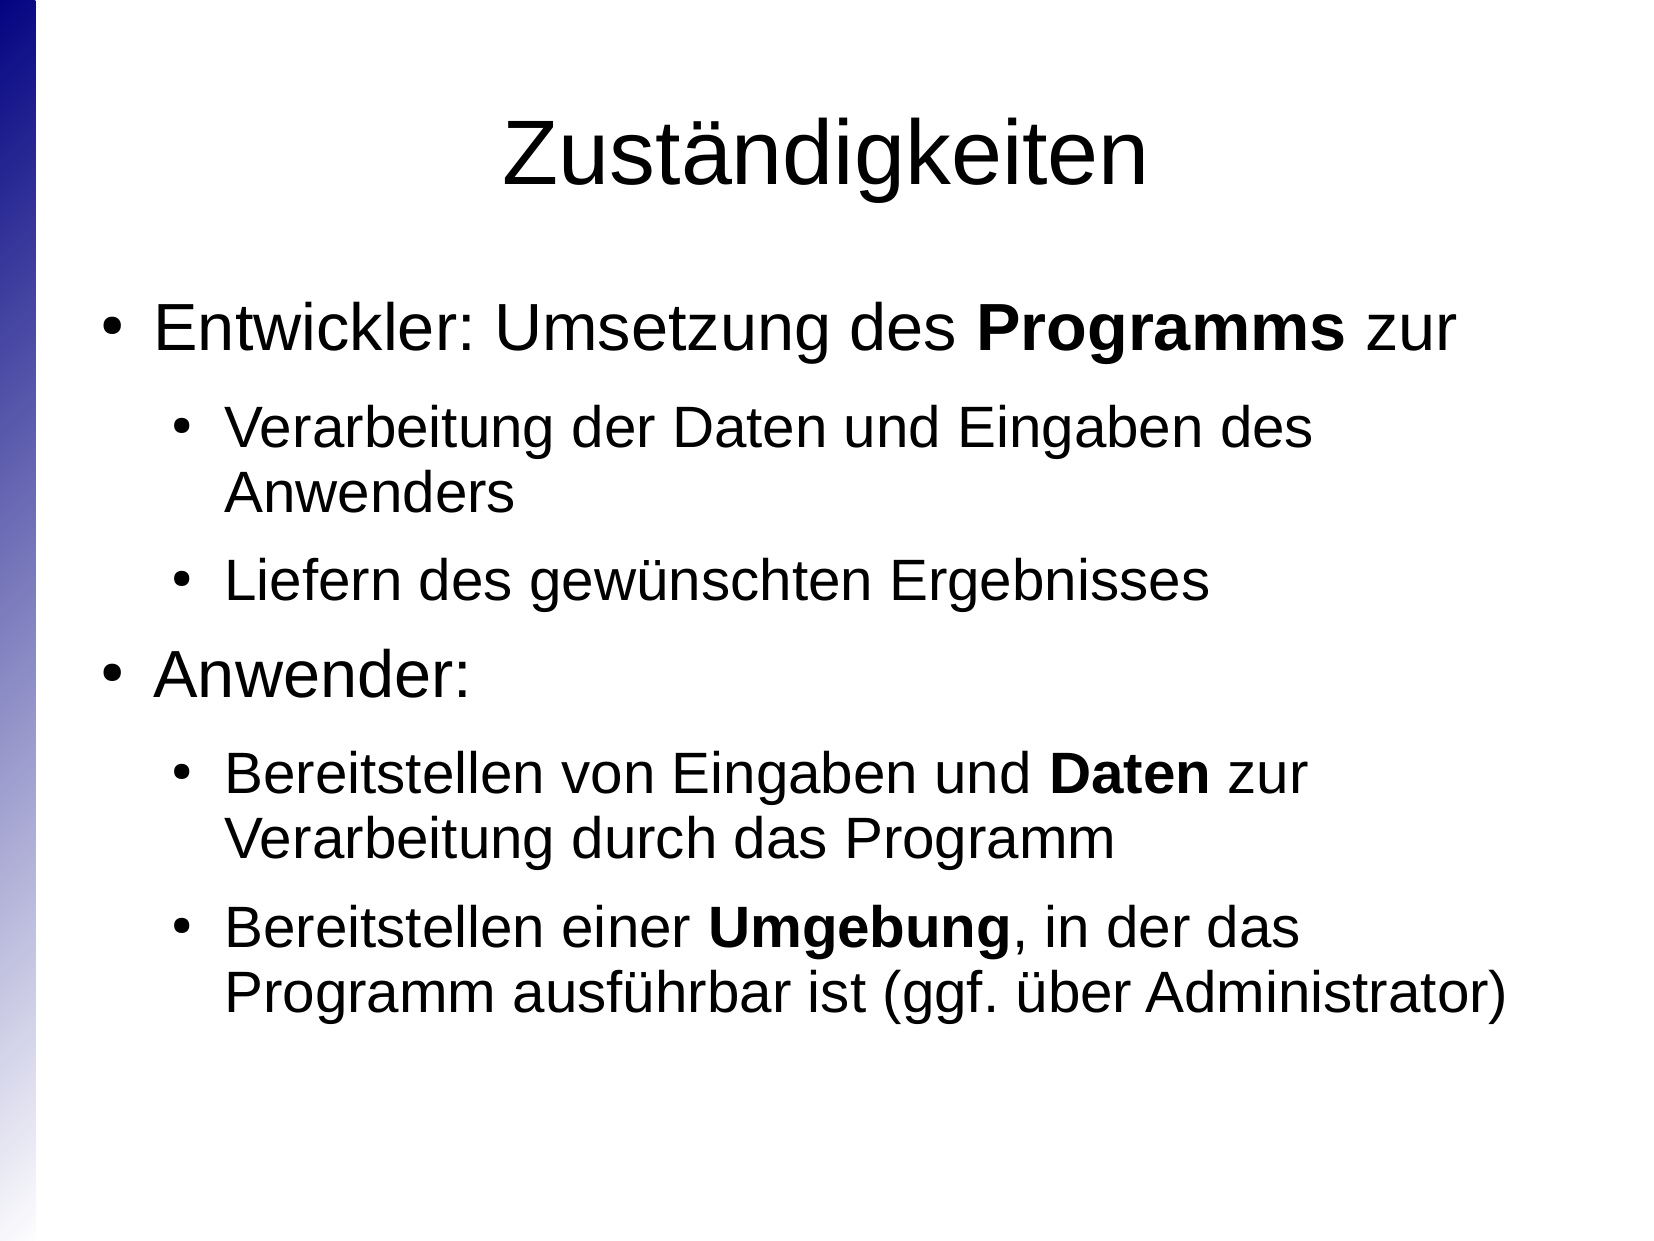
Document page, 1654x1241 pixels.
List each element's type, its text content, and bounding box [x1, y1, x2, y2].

list Entwickler: Umsetzung des Programms zur Verarbeitung der Daten und Eingaben des Anwenders Liefern des gewünschten Ergebnisses Anwender: Bereitstellen von Eingaben und Daten zur Verarbeitung durch das Programm Bereitstellen einer Umgebung, in der das Programm ausführbar ist (ggf. über Administrator) [82, 290, 1571, 1109]
title Zuständigkeiten [82, 49, 1571, 257]
